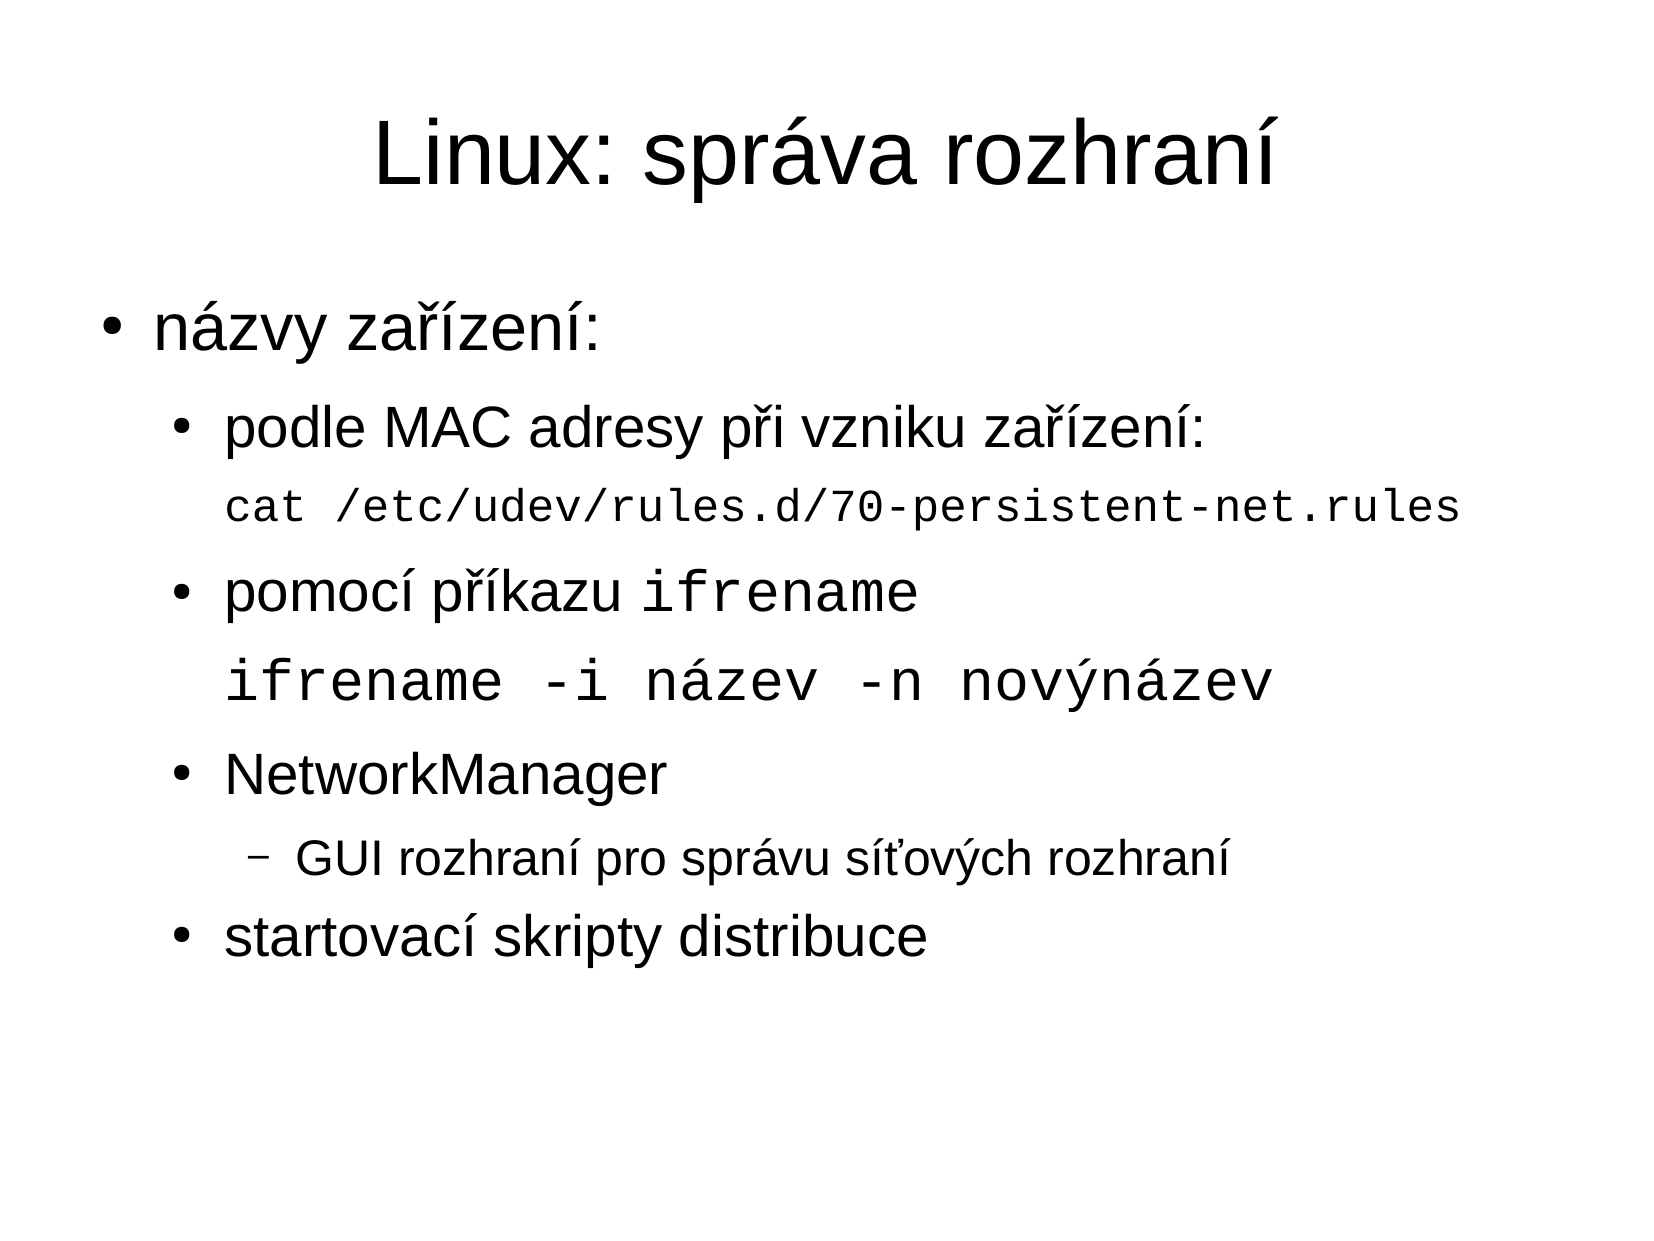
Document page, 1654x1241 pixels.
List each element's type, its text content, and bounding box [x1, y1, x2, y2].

title Linux: správa rozhraní [82, 49, 1571, 257]
list názvy zařízení: podle MAC adresy při vzniku zařízení: cat /etc/udev/rules.d/70-persistent-net.rules pomocí příkazu ifrename ifrename -i název -n novýnázev NetworkManager GUI rozhraní pro správu síťových rozhraní startovací skripty distribuce [82, 290, 1571, 1109]
